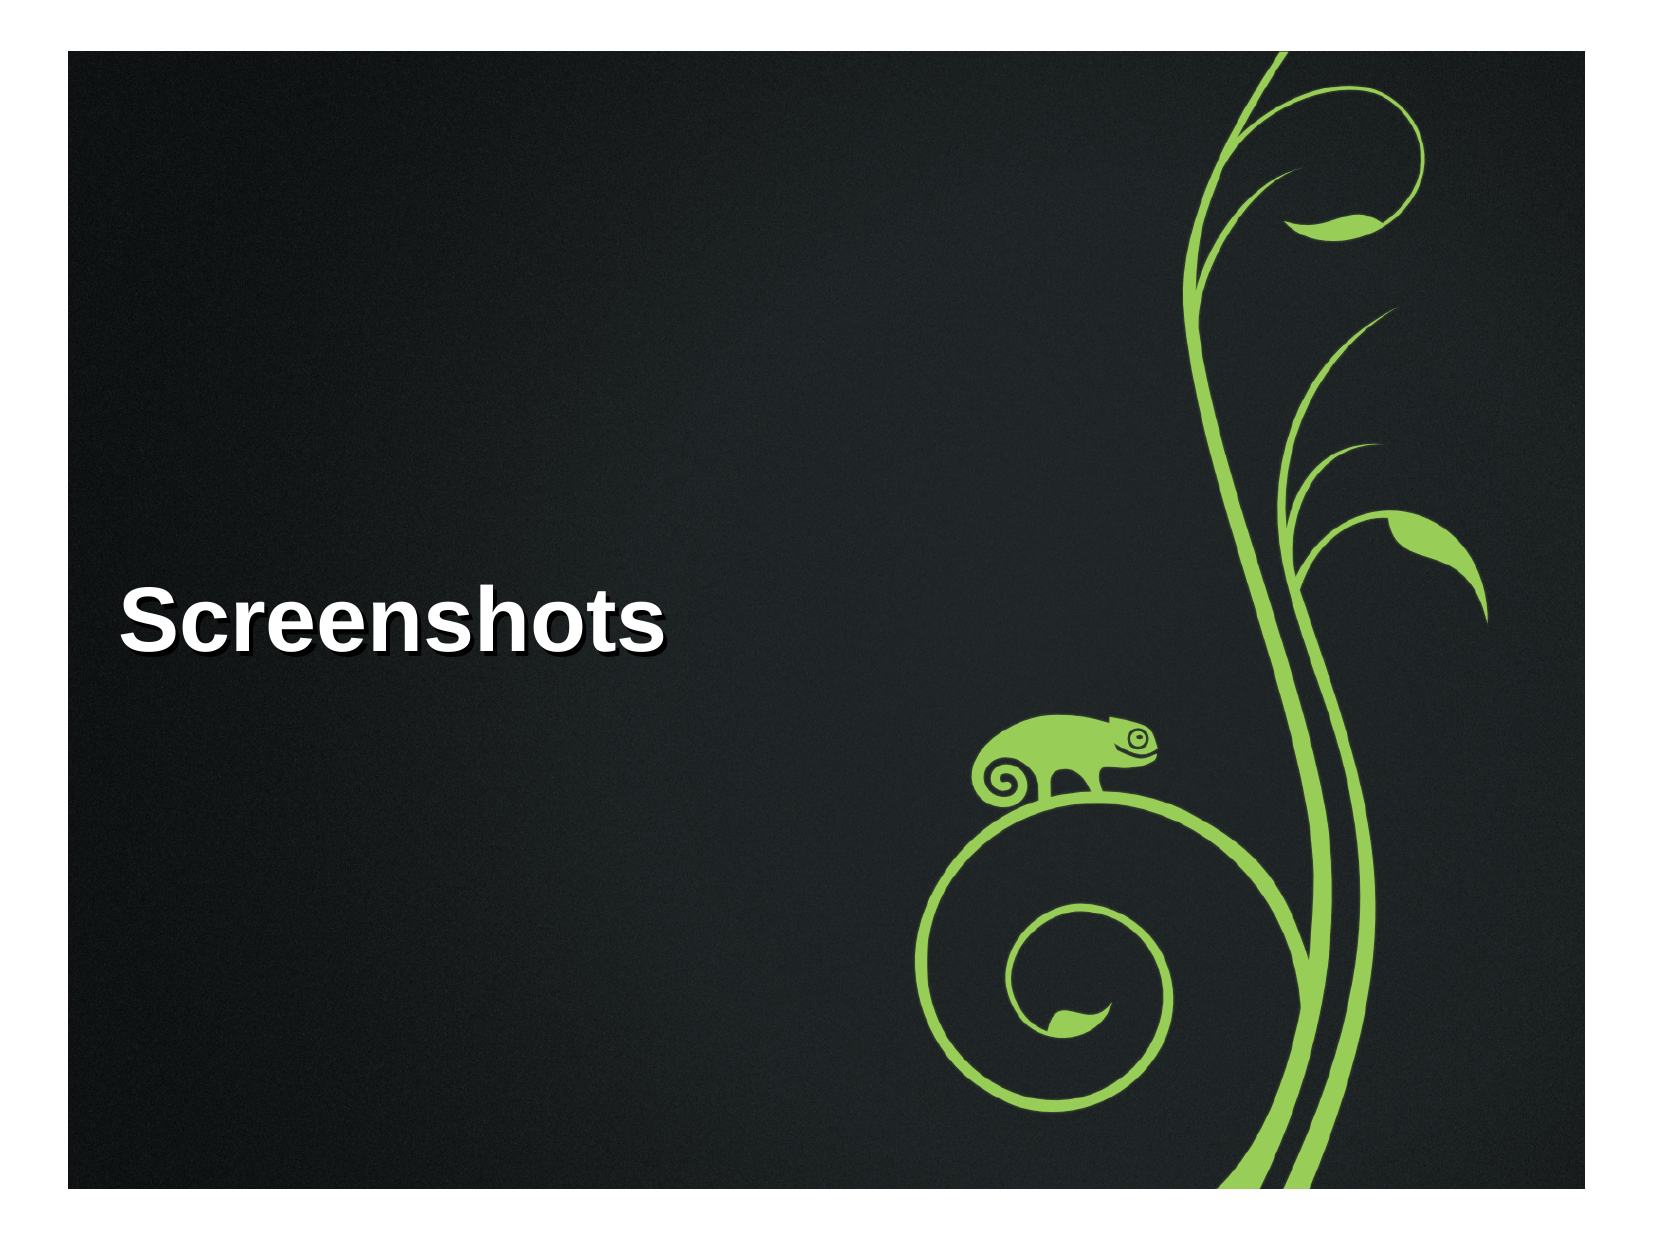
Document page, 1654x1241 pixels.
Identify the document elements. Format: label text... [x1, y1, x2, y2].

title Screenshots [118, 457, 1197, 783]
picture [68, 51, 1585, 1189]
